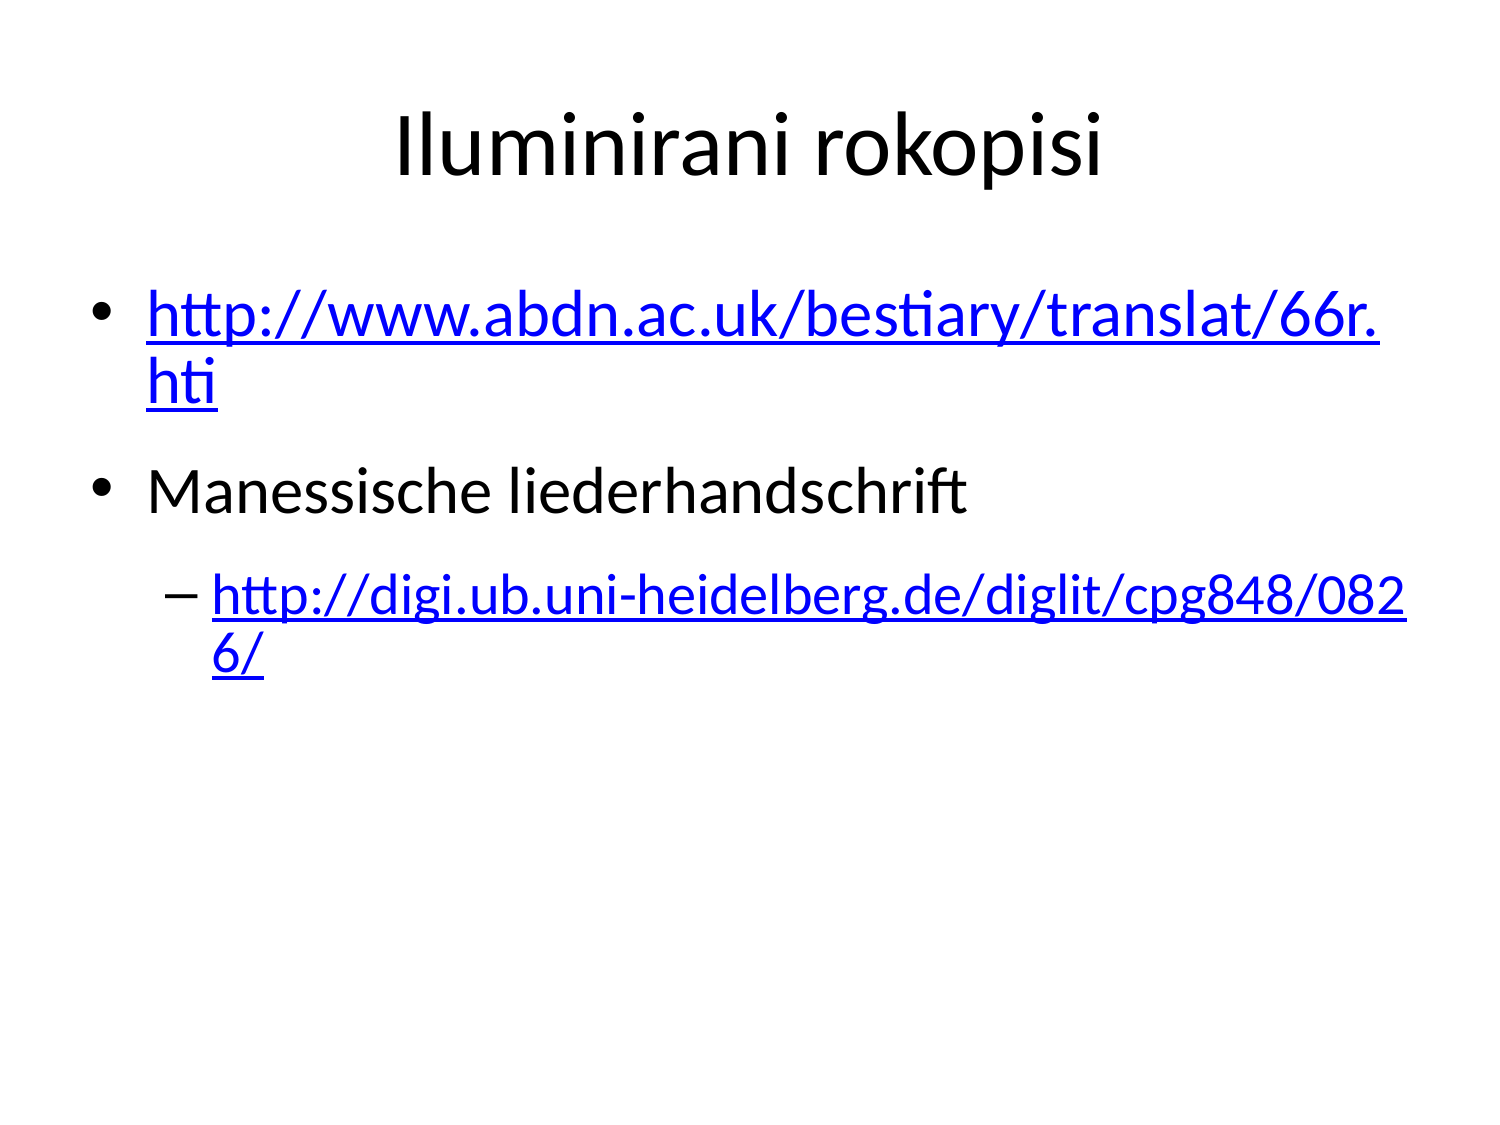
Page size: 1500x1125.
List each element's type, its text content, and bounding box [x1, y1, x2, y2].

title Iluminirani rokopisi [75, 45, 1425, 233]
list http://www.abdn.ac.uk/bestiary/translat/66r.hti Manessische liederhandschrift http://digi.ub.uni-heidelberg.de/diglit/cpg848/0826/ [75, 262, 1425, 1005]
